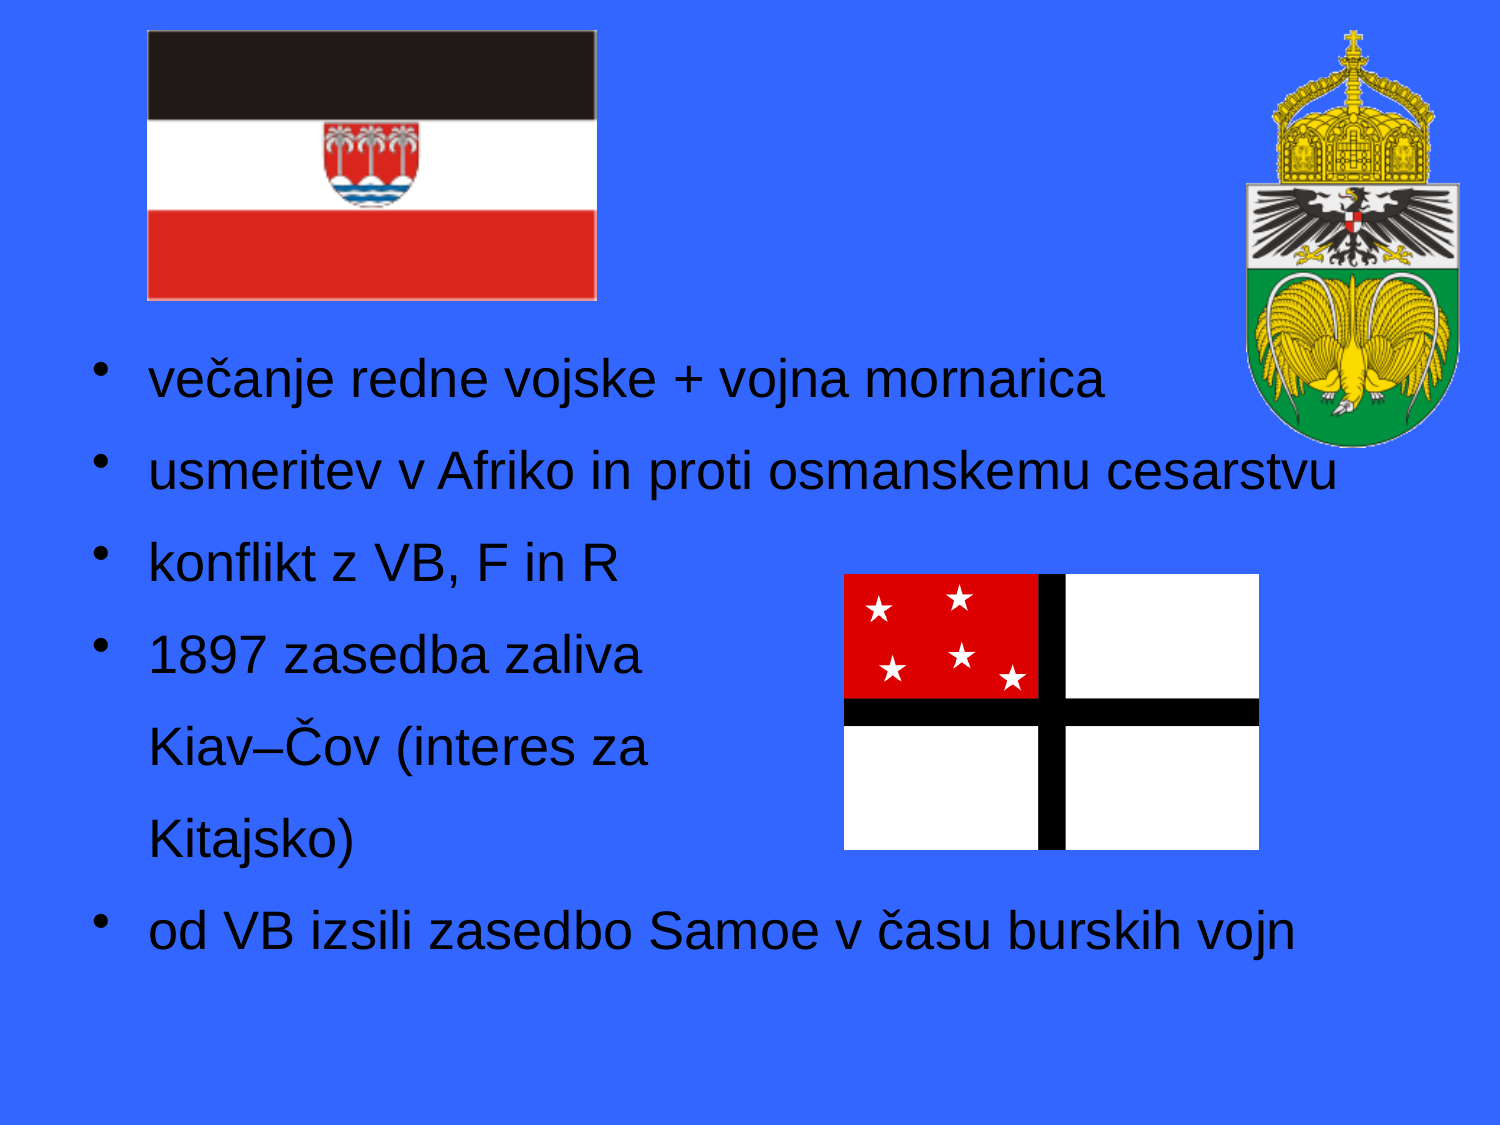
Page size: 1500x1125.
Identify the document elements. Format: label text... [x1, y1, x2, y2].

list večanje redne vojske + vojna mornarica usmeritev v Afriko in proti osmanskemu cesarstvu konflikt z VB, F in R 1897 zasedba zaliva Kiav–Čov (interes za Kitajsko) od VB izsili zasedbo Samoe v času burskih vojn [76, 243, 1427, 1022]
picture [844, 574, 1259, 850]
picture [147, 30, 597, 301]
picture [1246, 30, 1460, 448]
